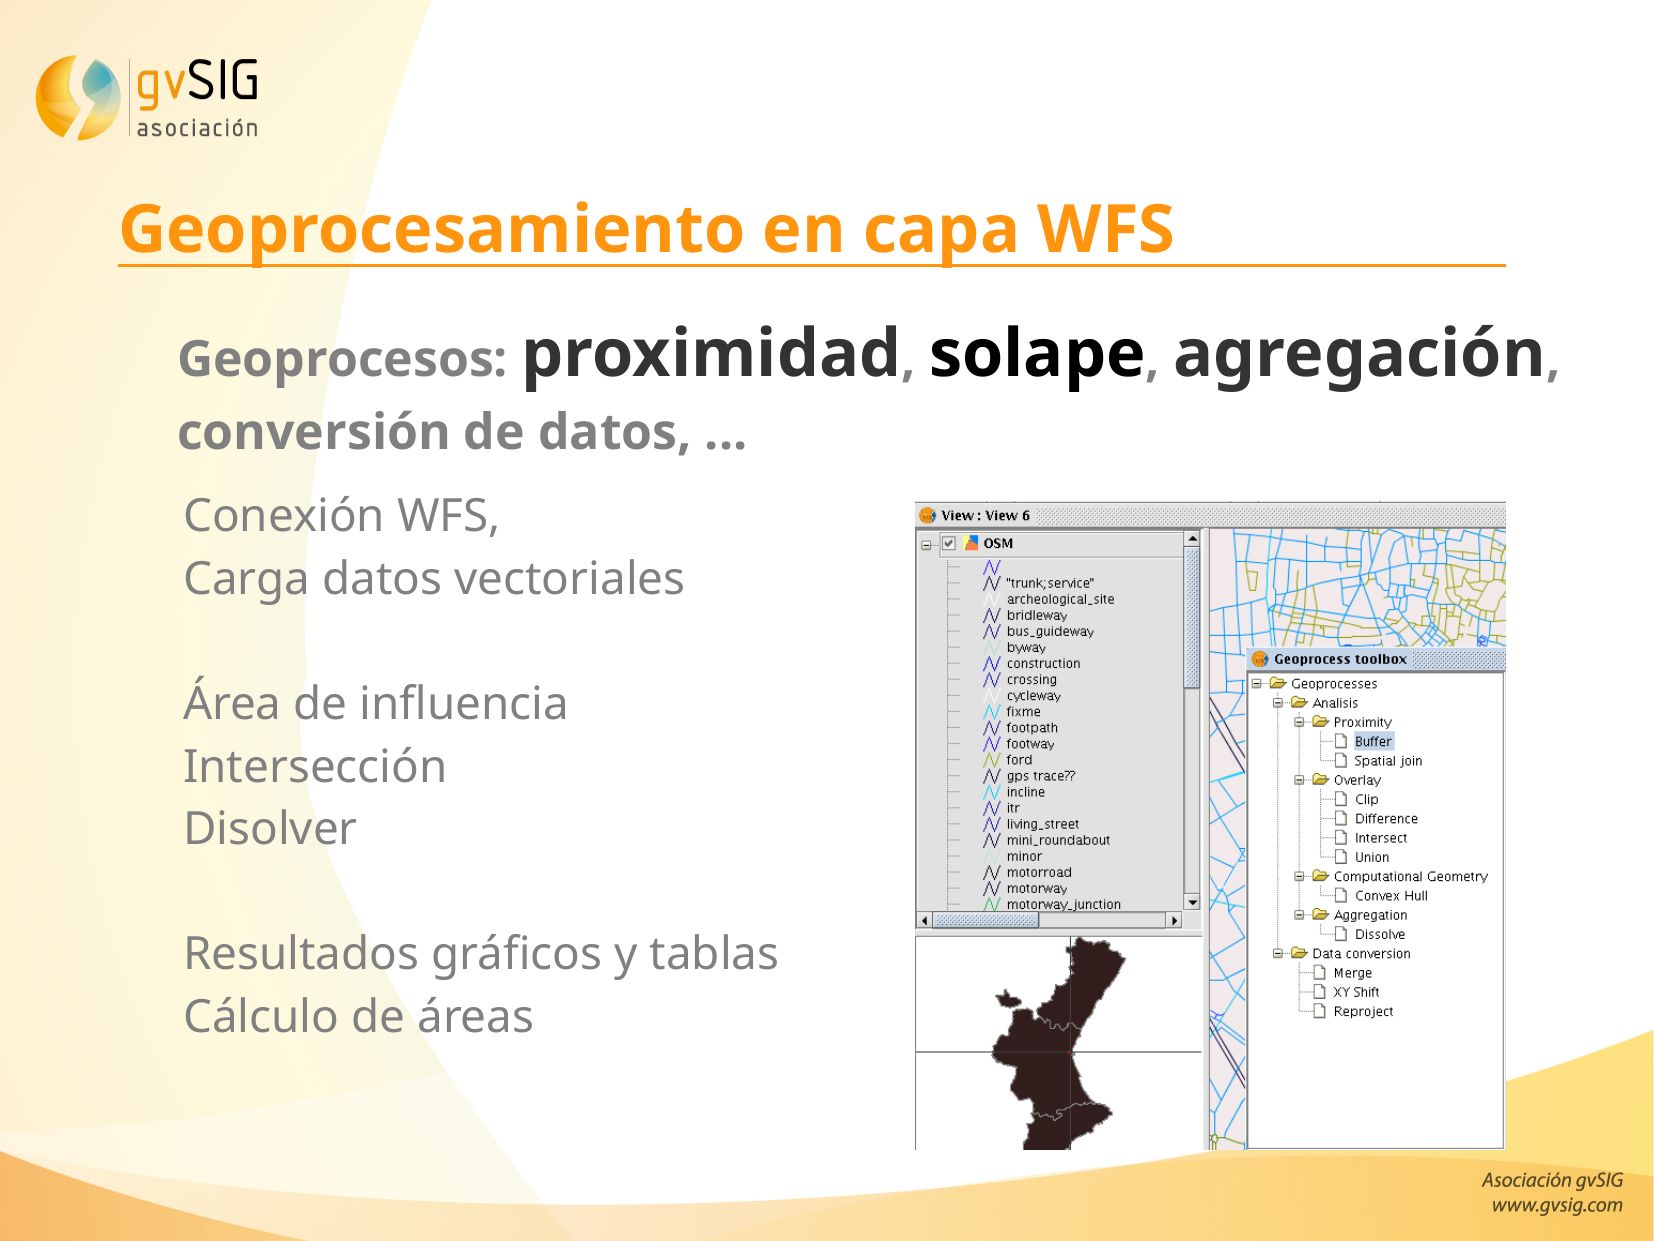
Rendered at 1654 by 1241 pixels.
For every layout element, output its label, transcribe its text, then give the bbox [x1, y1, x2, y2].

title Geoprocesamiento en capa WFS [118, 177, 1607, 276]
picture [0, 0, 1654, 1241]
title Conexión WFS, Carga datos vectoriales Área de influencia Intersección Disolver Resultados gráficos y tablas Cálculo de áreas [183, 524, 915, 1005]
title Geoprocesos: proximidad, solape, agregación, conversión de datos, ... [177, 306, 1595, 463]
